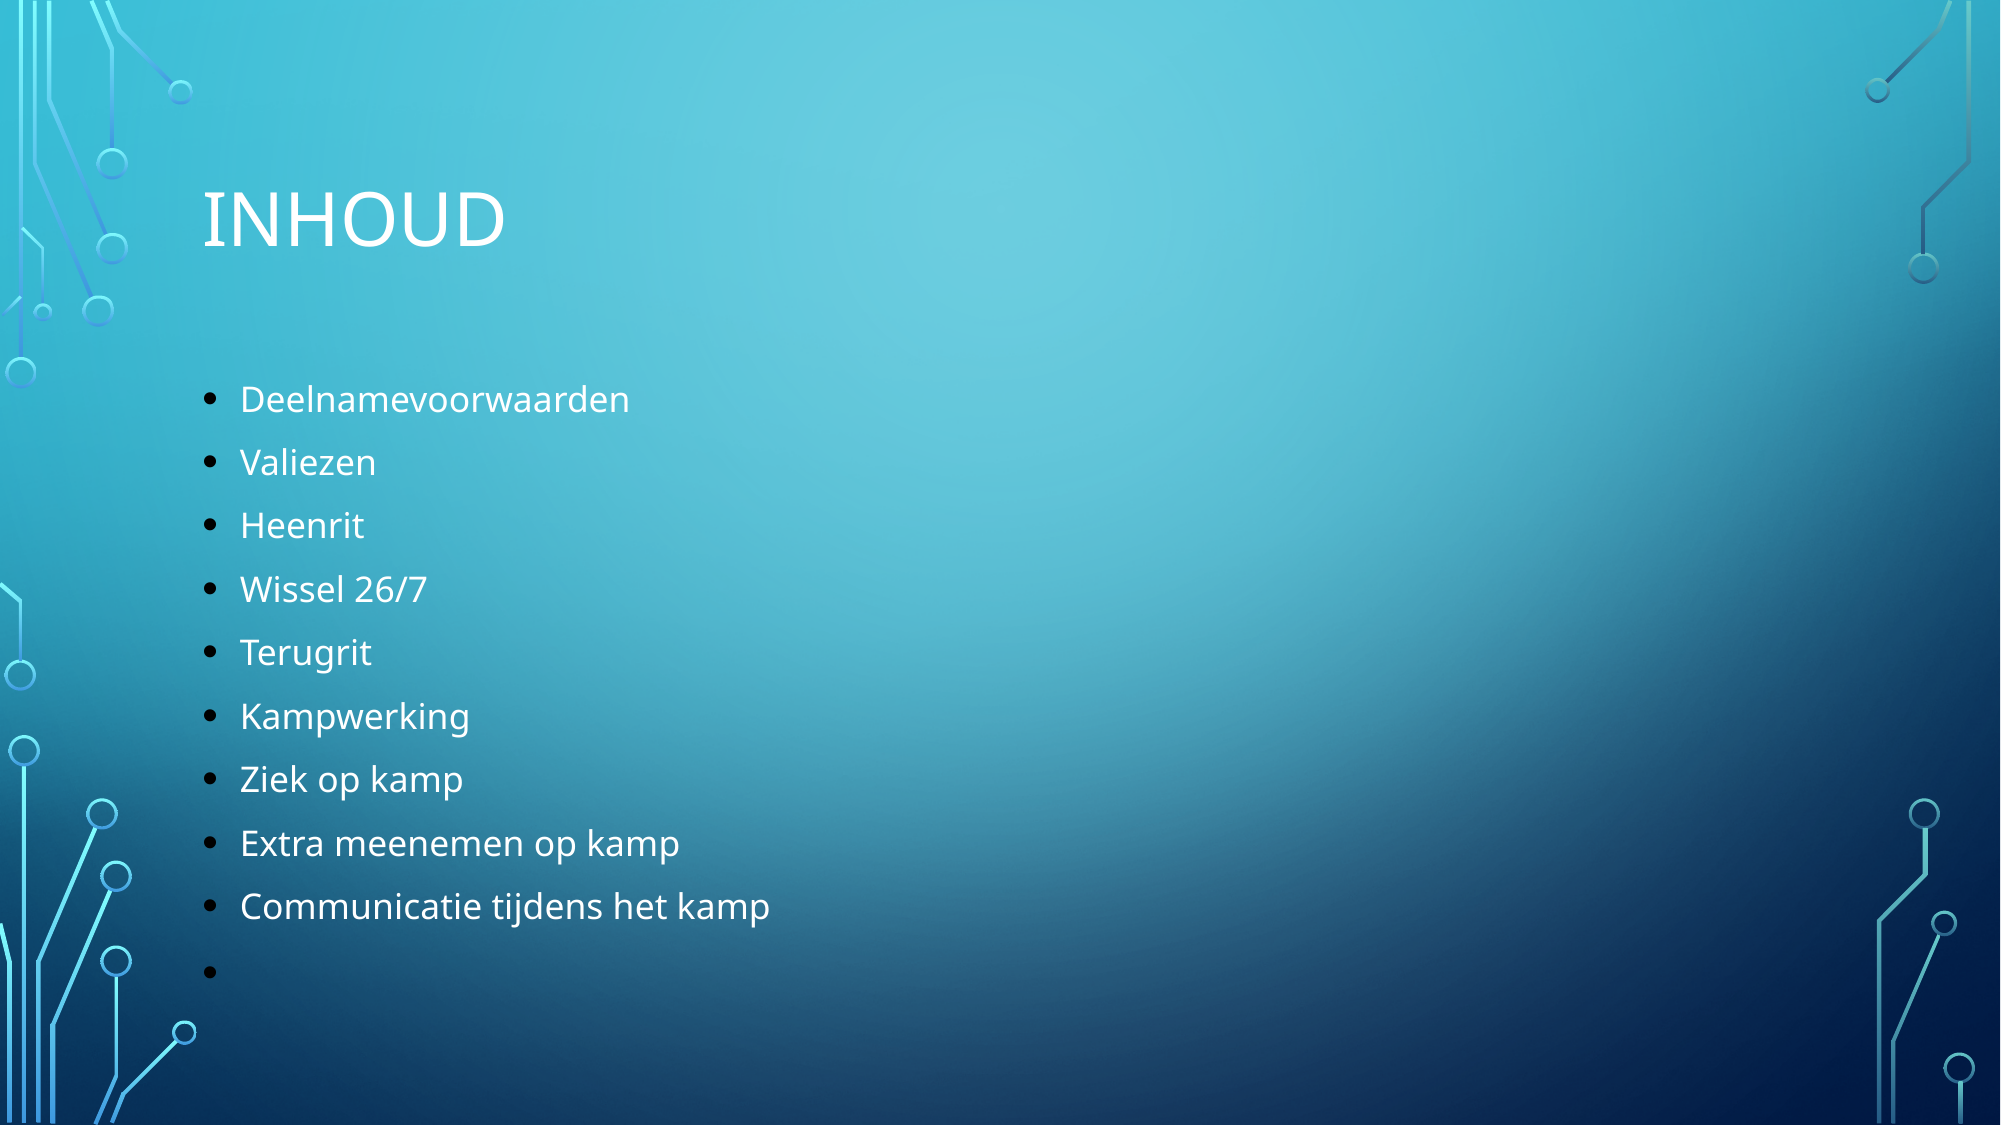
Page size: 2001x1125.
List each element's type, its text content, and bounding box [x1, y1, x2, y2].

title inhoud [187, 101, 1813, 344]
list Deelnamevoorwaarden Valiezen Heenrit Wissel 26/7 Terugrit Kampwerking Ziek op kamp Extra meenemen op kamp Communicatie tijdens het kamp [187, 369, 1813, 951]
